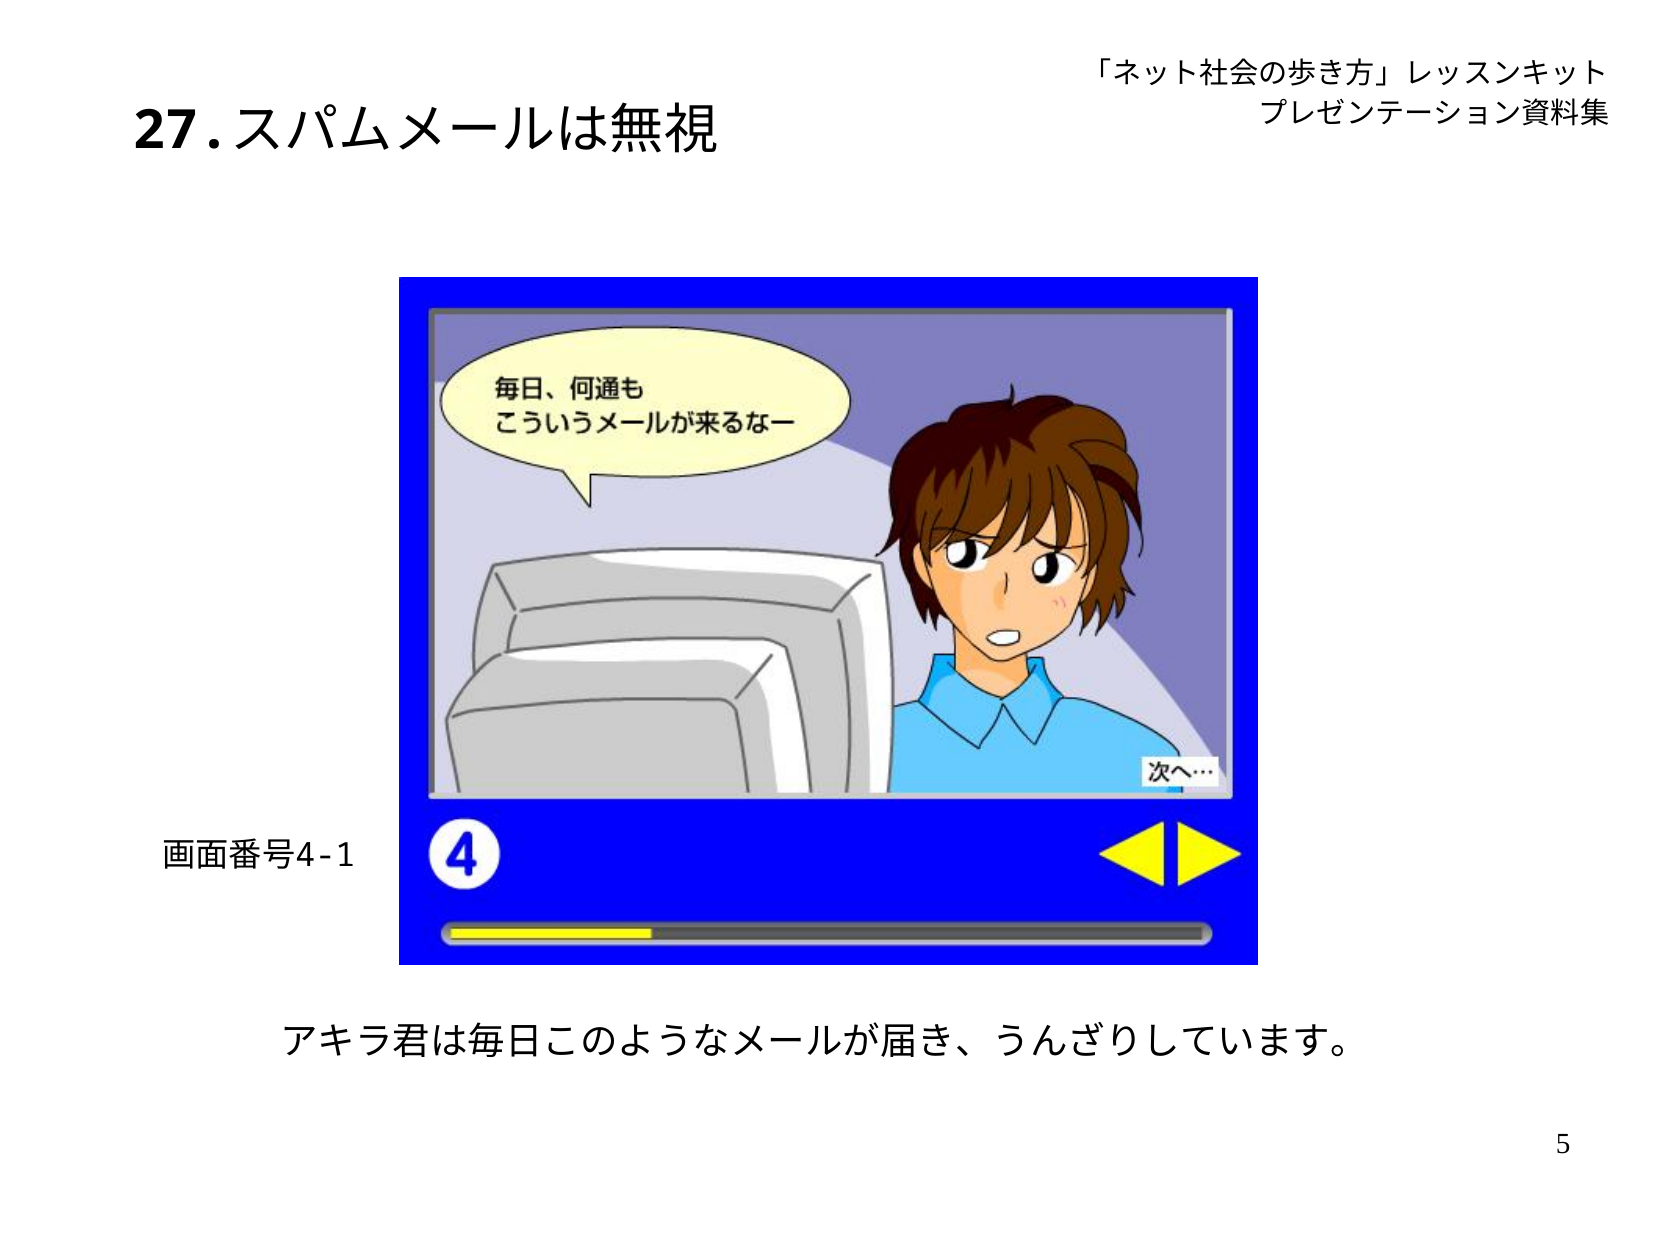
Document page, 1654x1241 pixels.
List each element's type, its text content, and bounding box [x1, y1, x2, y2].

text_box 「ネット社会の歩き方」レッスンキット プレゼンテーション資料集 [1062, 44, 1625, 139]
text_box 画面番号4-1 [147, 826, 384, 882]
text_box アキラ君は毎日このようなメールが届き、うんざりしています。 [265, 1003, 1447, 1074]
picture [399, 277, 1258, 965]
text_box 27.スパムメールは無視 [118, 88, 1241, 169]
